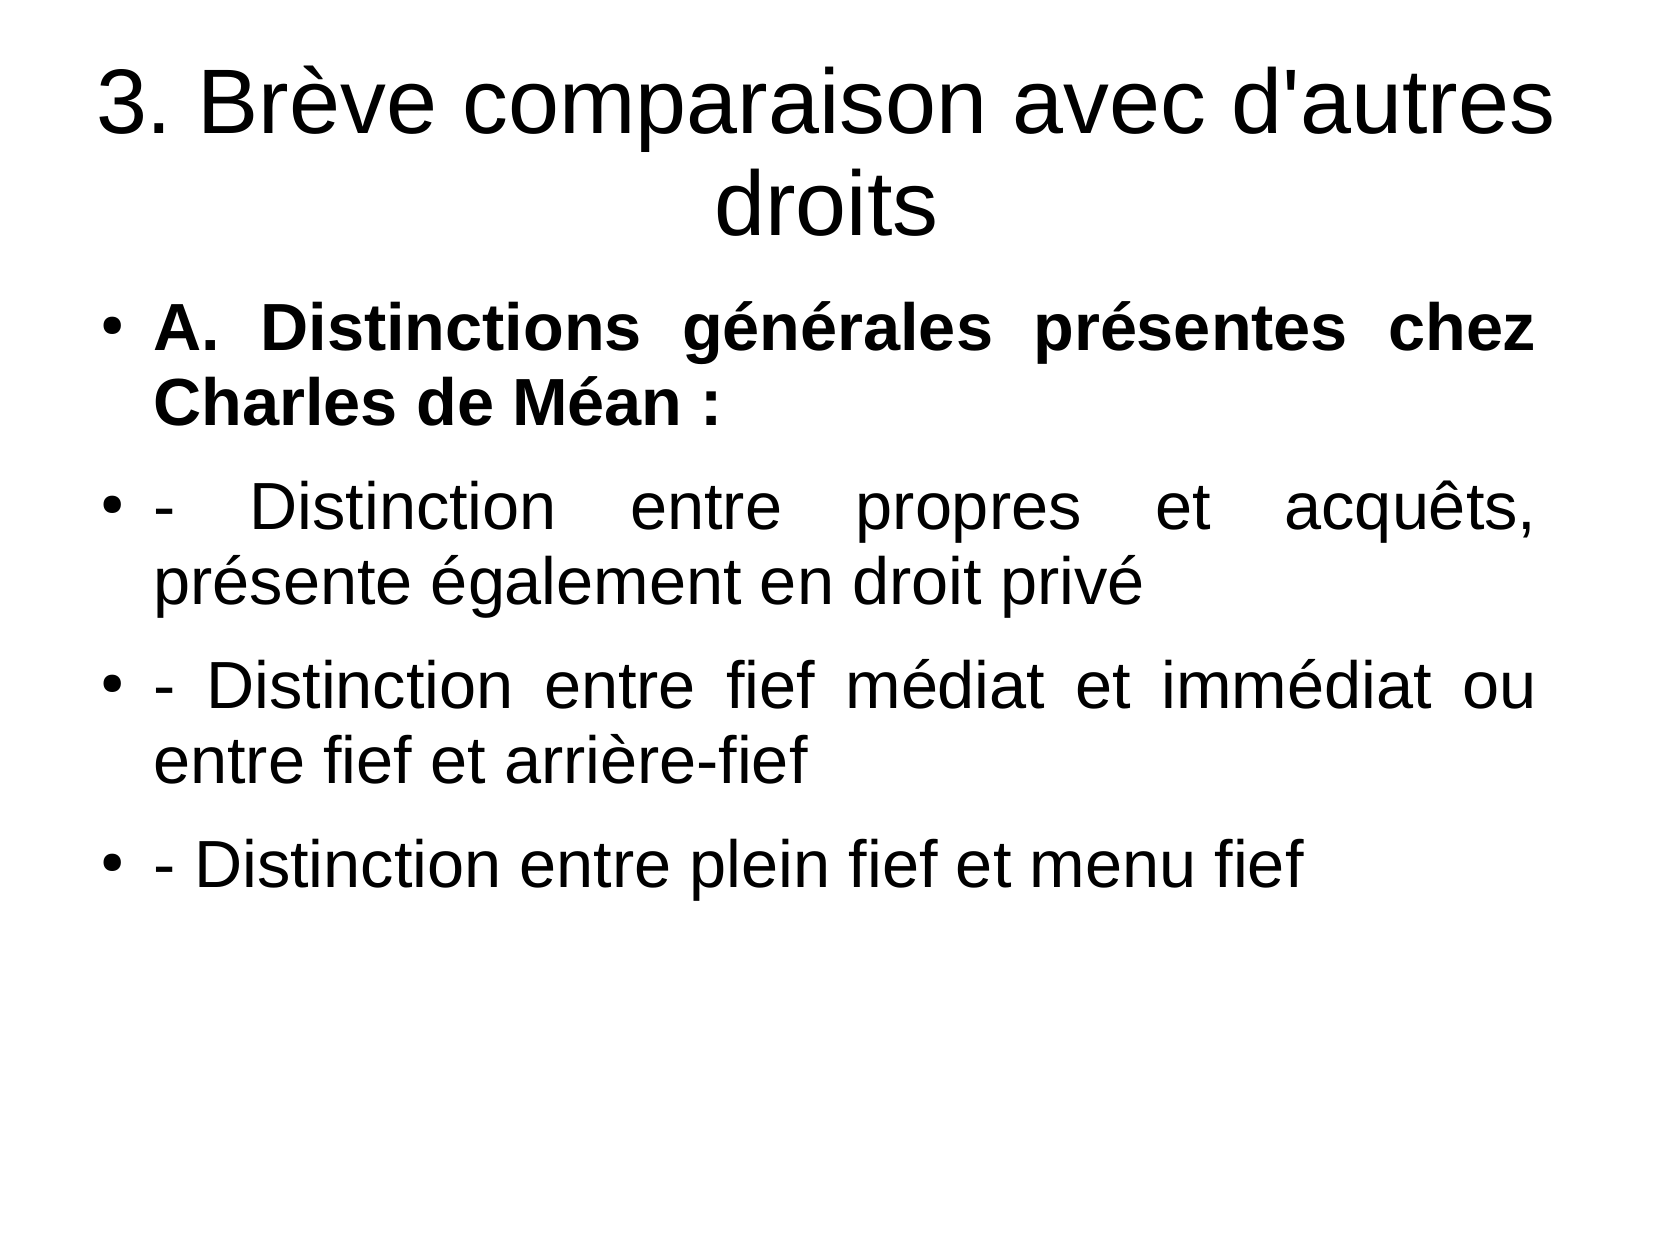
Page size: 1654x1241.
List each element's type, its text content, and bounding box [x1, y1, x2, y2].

title 3. Brève comparaison avec d'autres droits [82, 49, 1571, 257]
list A. Distinctions générales présentes chez Charles de Méan : - Distinction entre propres et acquêts, présente également en droit privé - Distinction entre fief médiat et immédiat ou entre fief et arrière-fief - Distinction entre plein fief et menu fief [82, 290, 1538, 1010]
